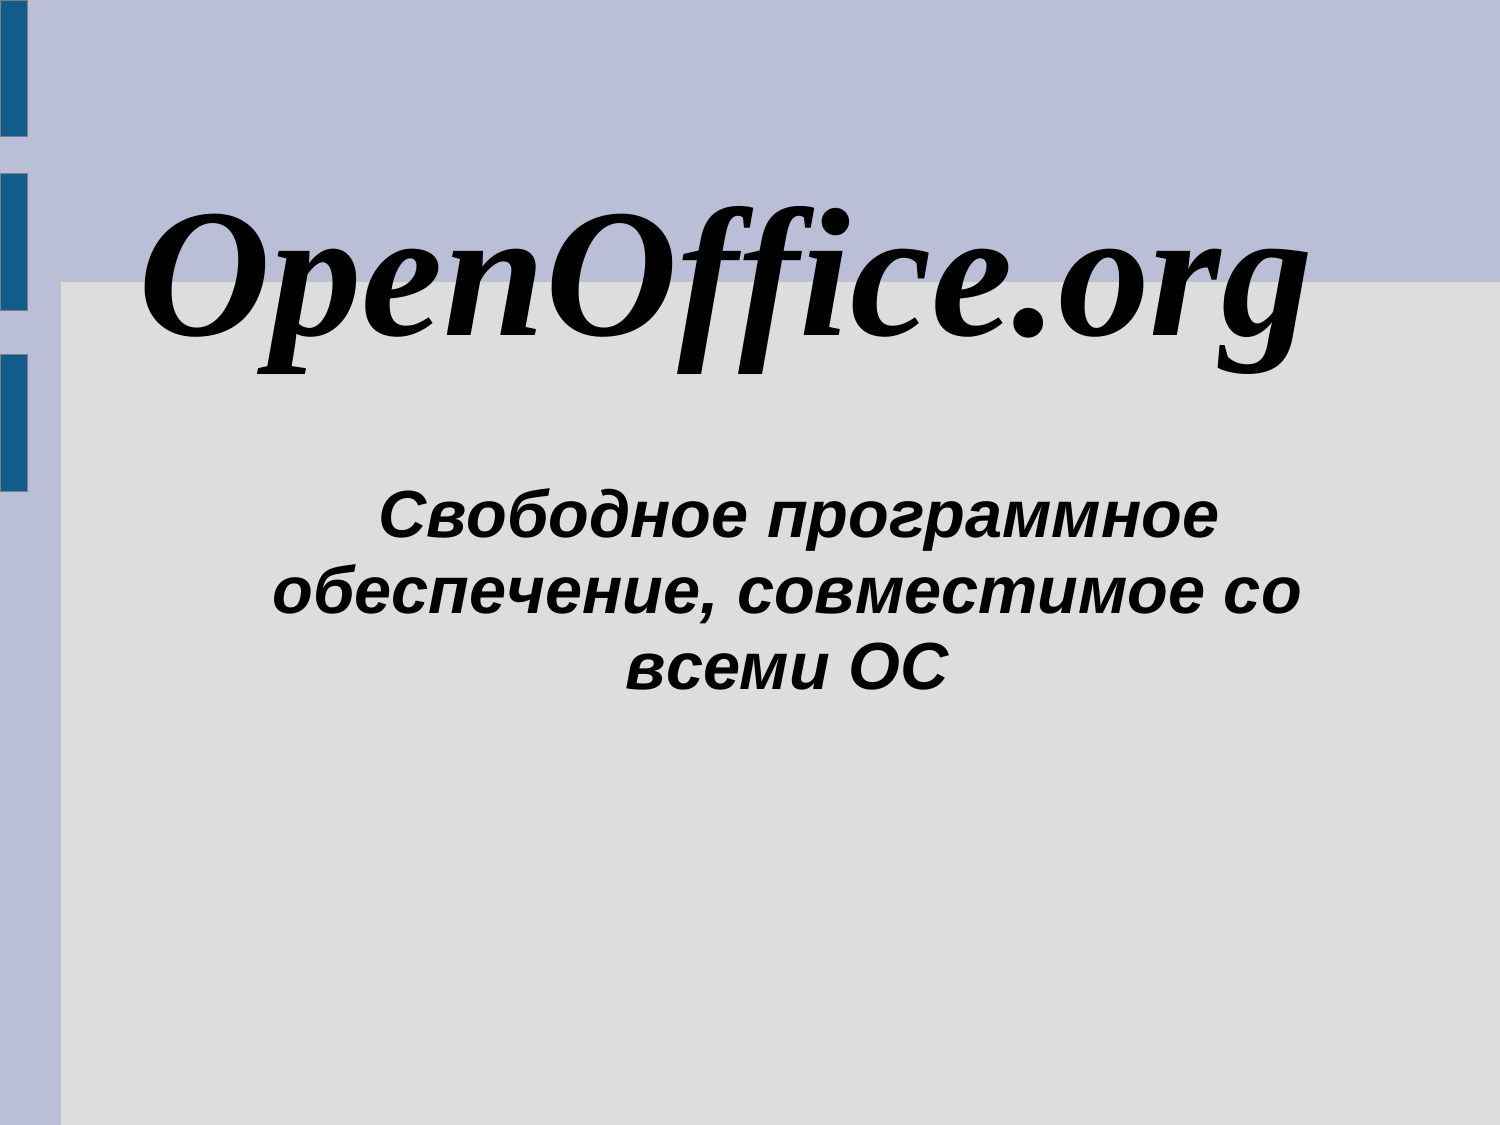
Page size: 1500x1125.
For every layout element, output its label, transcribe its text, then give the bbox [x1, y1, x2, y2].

text_box Свободное программное обеспечение, совместимое со всеми ОС [90, 469, 1410, 712]
text_box OpenOffice.org [123, 163, 1329, 384]
text_box [76, 479, 1427, 811]
